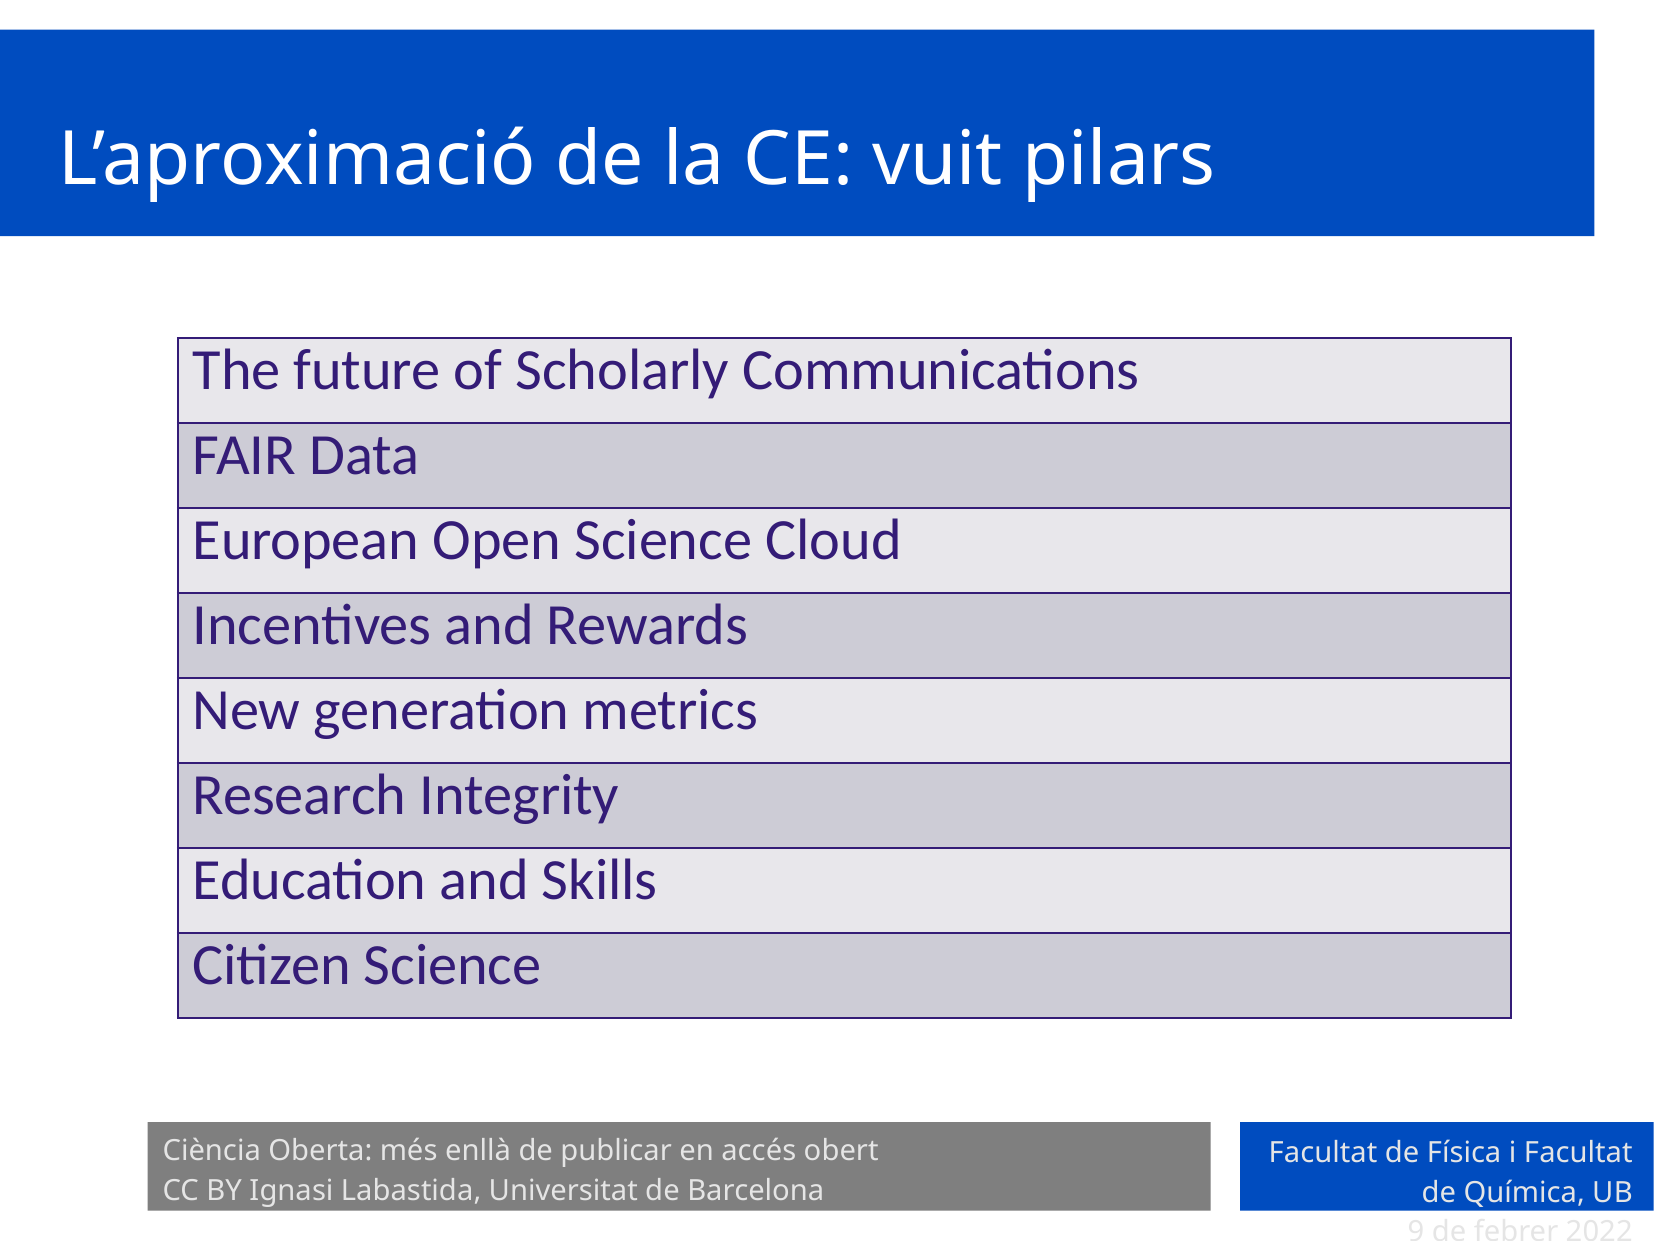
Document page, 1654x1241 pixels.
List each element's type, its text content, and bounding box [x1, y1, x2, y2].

table_cell Citizen Science [179, 934, 1510, 1017]
table_cell Education and Skills [179, 849, 1510, 932]
table_cell Incentives and Rewards [179, 594, 1510, 677]
table_cell European Open Science Cloud [179, 509, 1510, 592]
table_cell Research Integrity [179, 764, 1510, 847]
title L’aproximació de la CE: vuit pilars [59, 59, 1595, 207]
table_cell FAIR Data [179, 424, 1510, 507]
table_header The future of Scholarly Communications [179, 339, 1510, 422]
table_cell New generation metrics [179, 679, 1510, 762]
